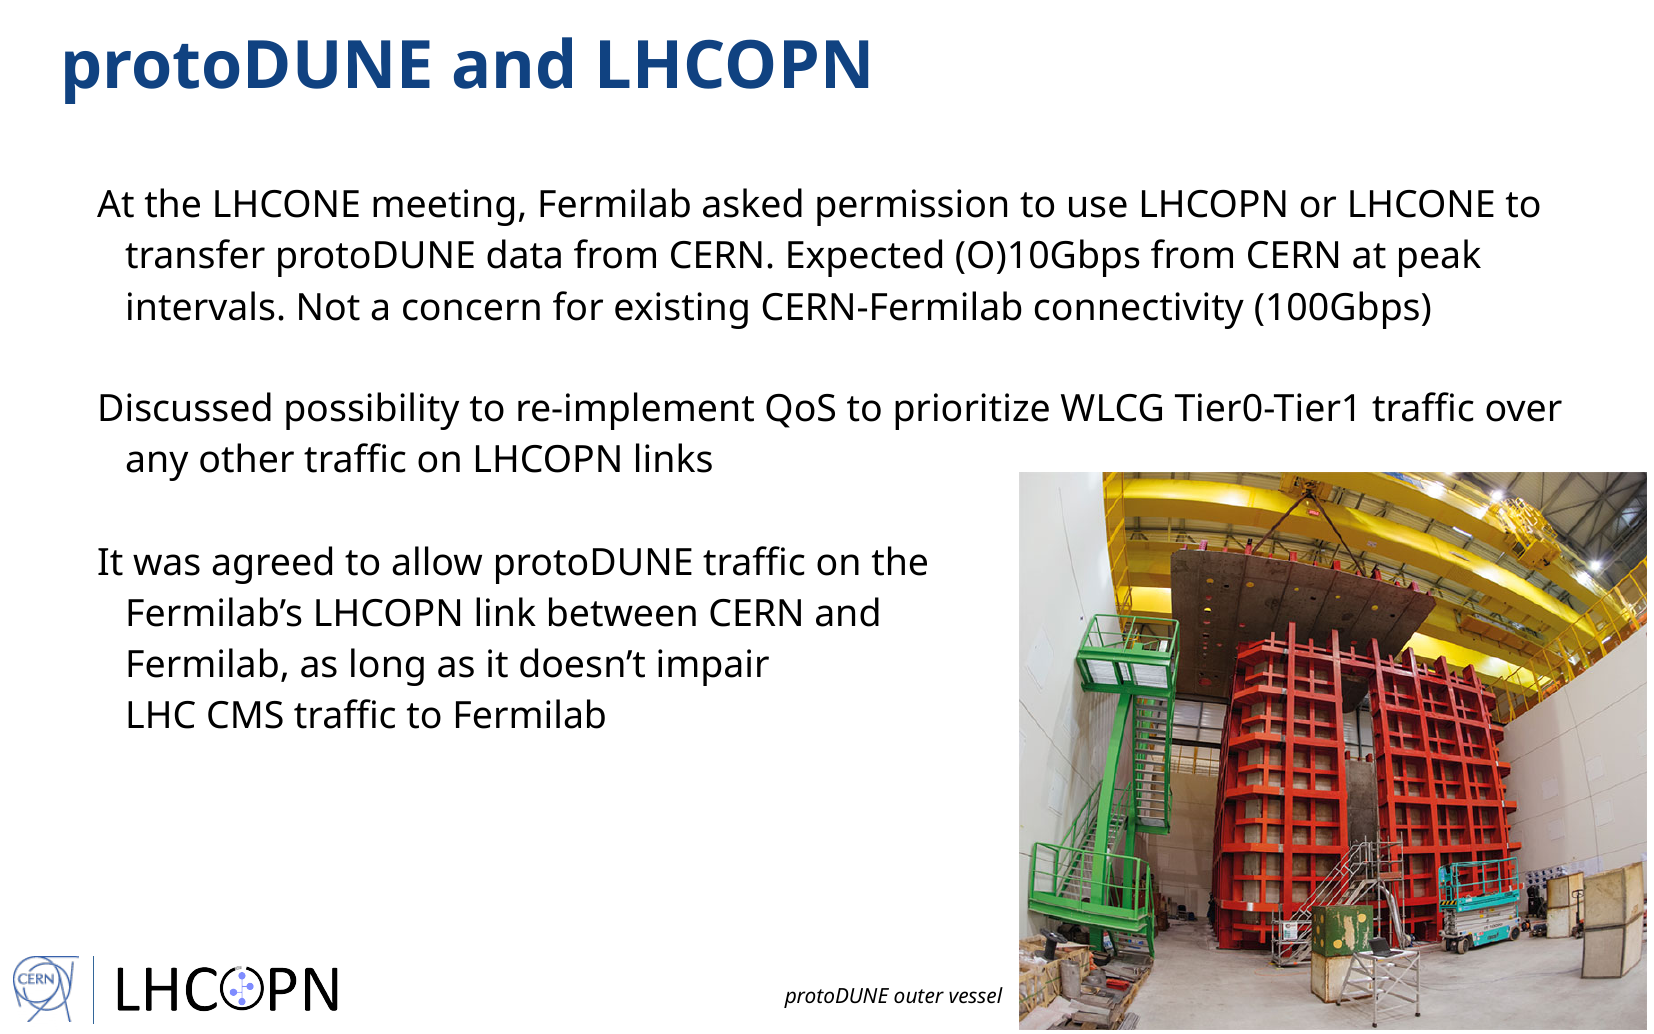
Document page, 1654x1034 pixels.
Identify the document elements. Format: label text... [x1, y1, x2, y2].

text_box At the LHCONE meeting, Fermilab asked permission to use LHCOPN or LHCONE to transfer protoDUNE data from CERN. Expected (O)10Gbps from CERN at peak intervals. Not a concern for existing CERN-Fermilab connectivity (100Gbps) Discussed possibility to re-implement QoS to prioritize WLCG Tier0-Tier1 traffic over any other traffic on LHCOPN links It was agreed to allow protoDUNE traffic on the Fermilab’s LHCOPN link between CERN and Fermilab, as long as it doesn’t impair LHC CMS traffic to Fermilab [82, 170, 1638, 1034]
text_box protoDUNE outer vessel [769, 974, 1035, 1018]
picture [1019, 472, 1647, 1030]
title protoDUNE and LHCOPN [60, 0, 1528, 138]
picture [13, 956, 79, 1032]
